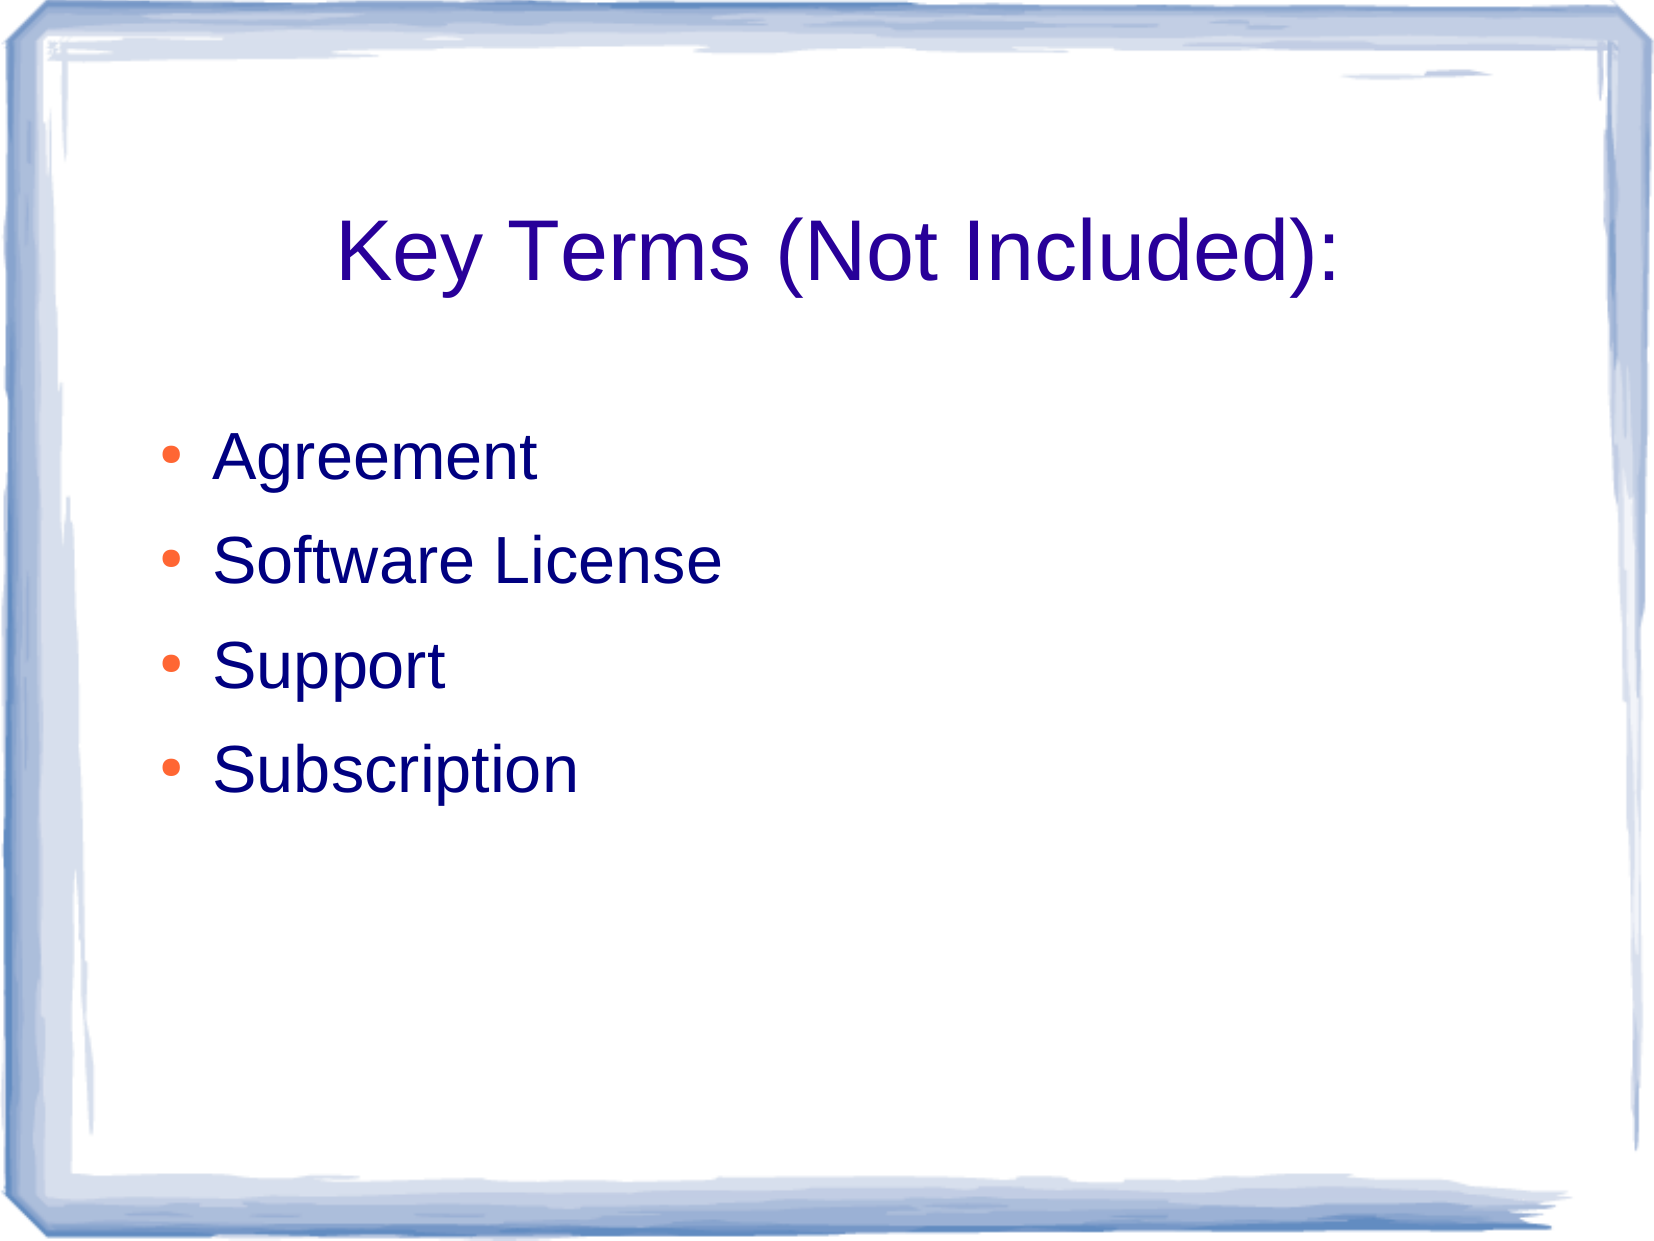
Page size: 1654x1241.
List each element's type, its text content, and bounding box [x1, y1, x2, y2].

title Key Terms (Not Included): [94, 147, 1583, 355]
picture [0, 0, 1654, 1241]
list Agreement Software License Support Subscription [141, 419, 1595, 1099]
